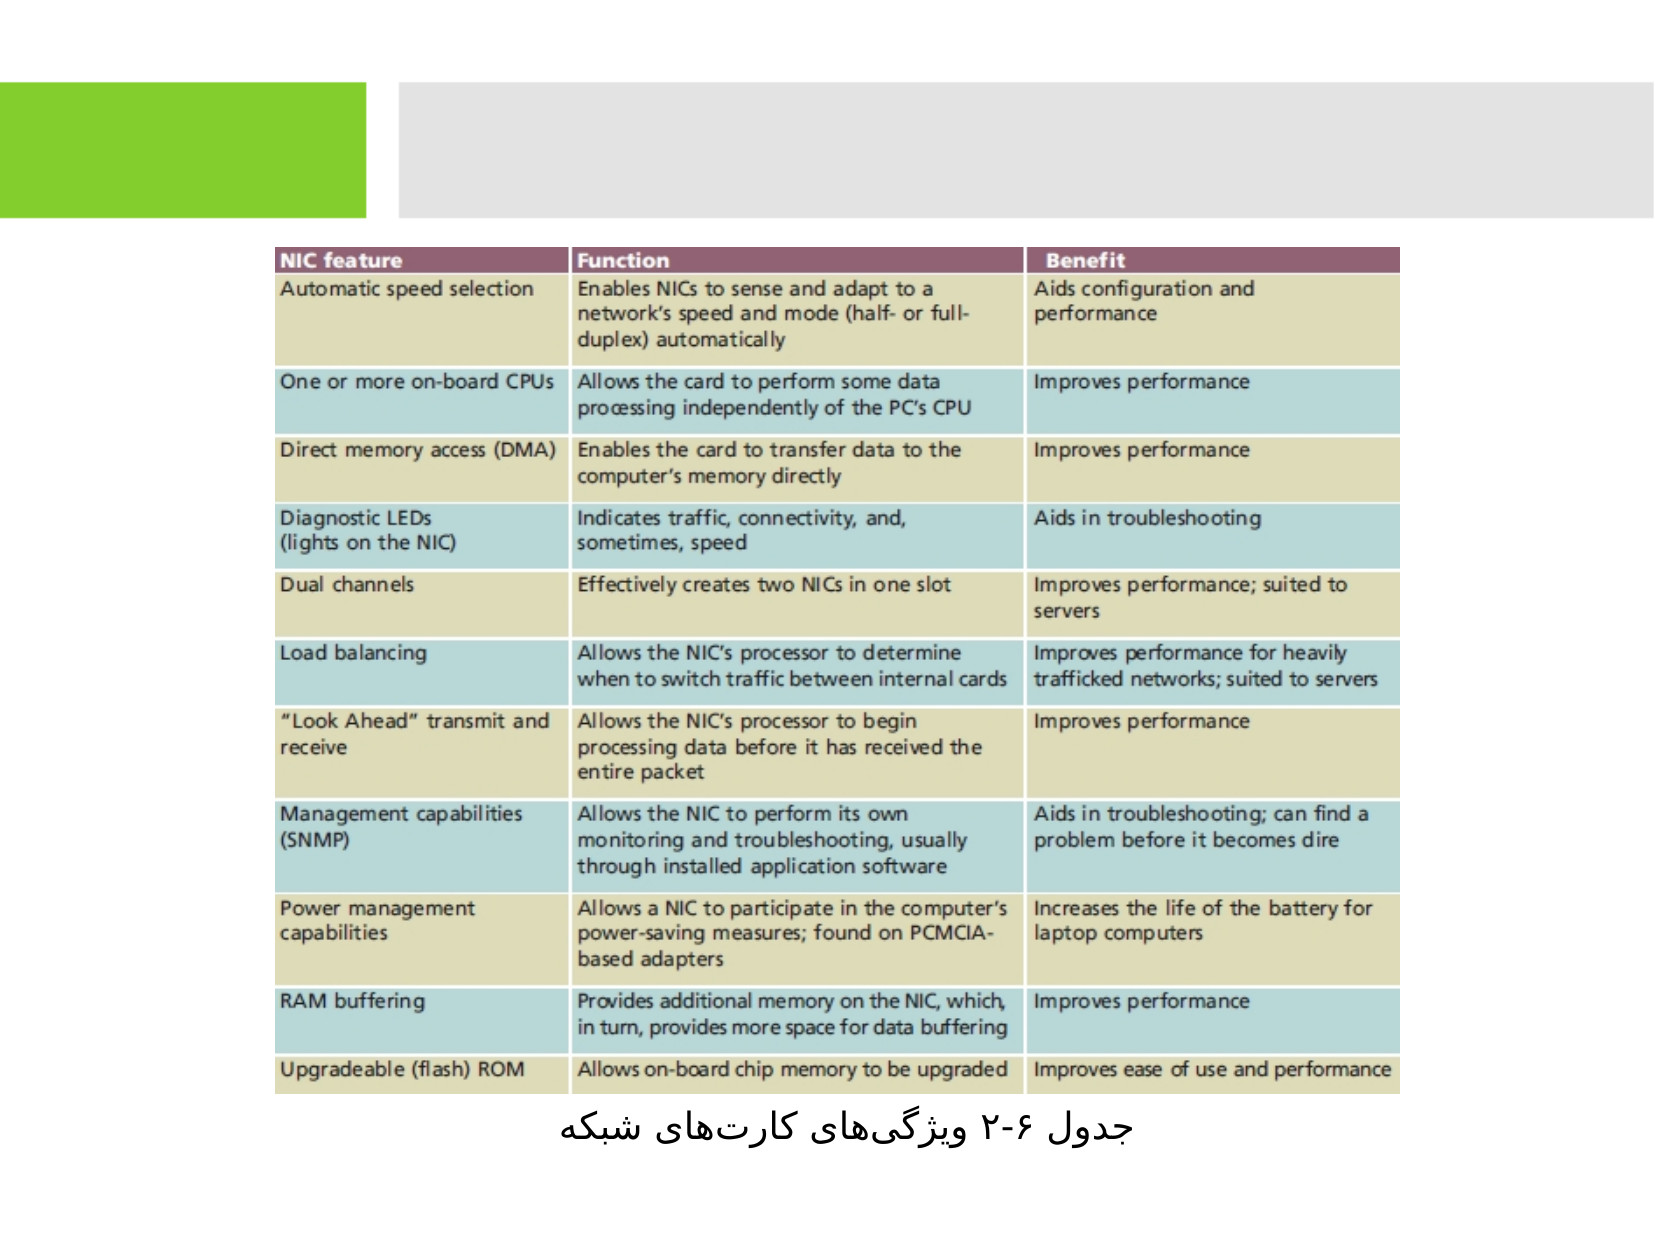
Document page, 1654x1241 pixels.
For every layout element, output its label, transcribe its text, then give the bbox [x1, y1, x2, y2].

picture [0, 0, 1654, 1241]
text_box جدول ۶-۲ ویژگی‌های کارت‌های شبکه [460, 1094, 1186, 1156]
